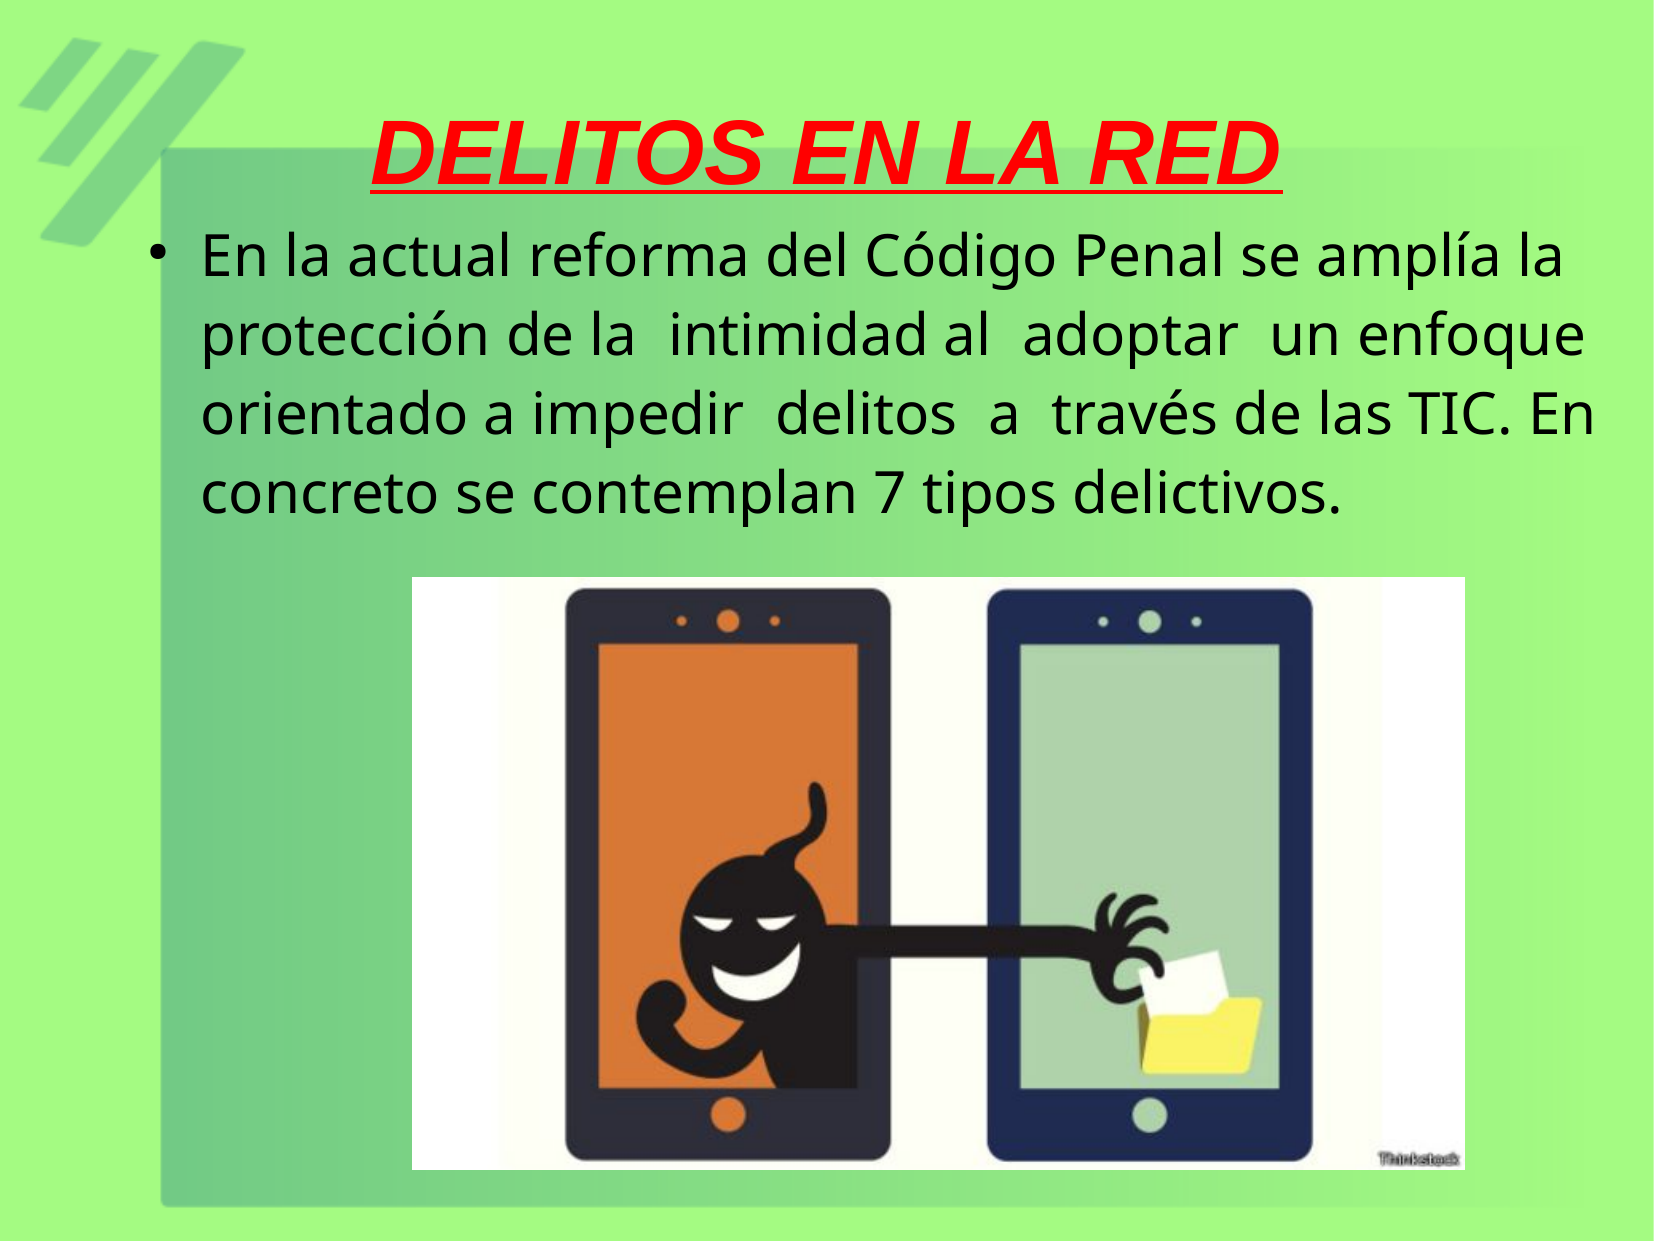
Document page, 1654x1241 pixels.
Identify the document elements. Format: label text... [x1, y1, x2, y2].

list En la actual reforma del Código Penal se amplía la protección de la intimidad al adoptar un enfoque orientado a impedir delitos a través de las TIC. En concreto se contemplan 7 tipos delictivos. [129, 213, 1619, 934]
title DELITOS EN LA RED [82, 49, 1571, 257]
picture [0, 0, 1654, 1241]
